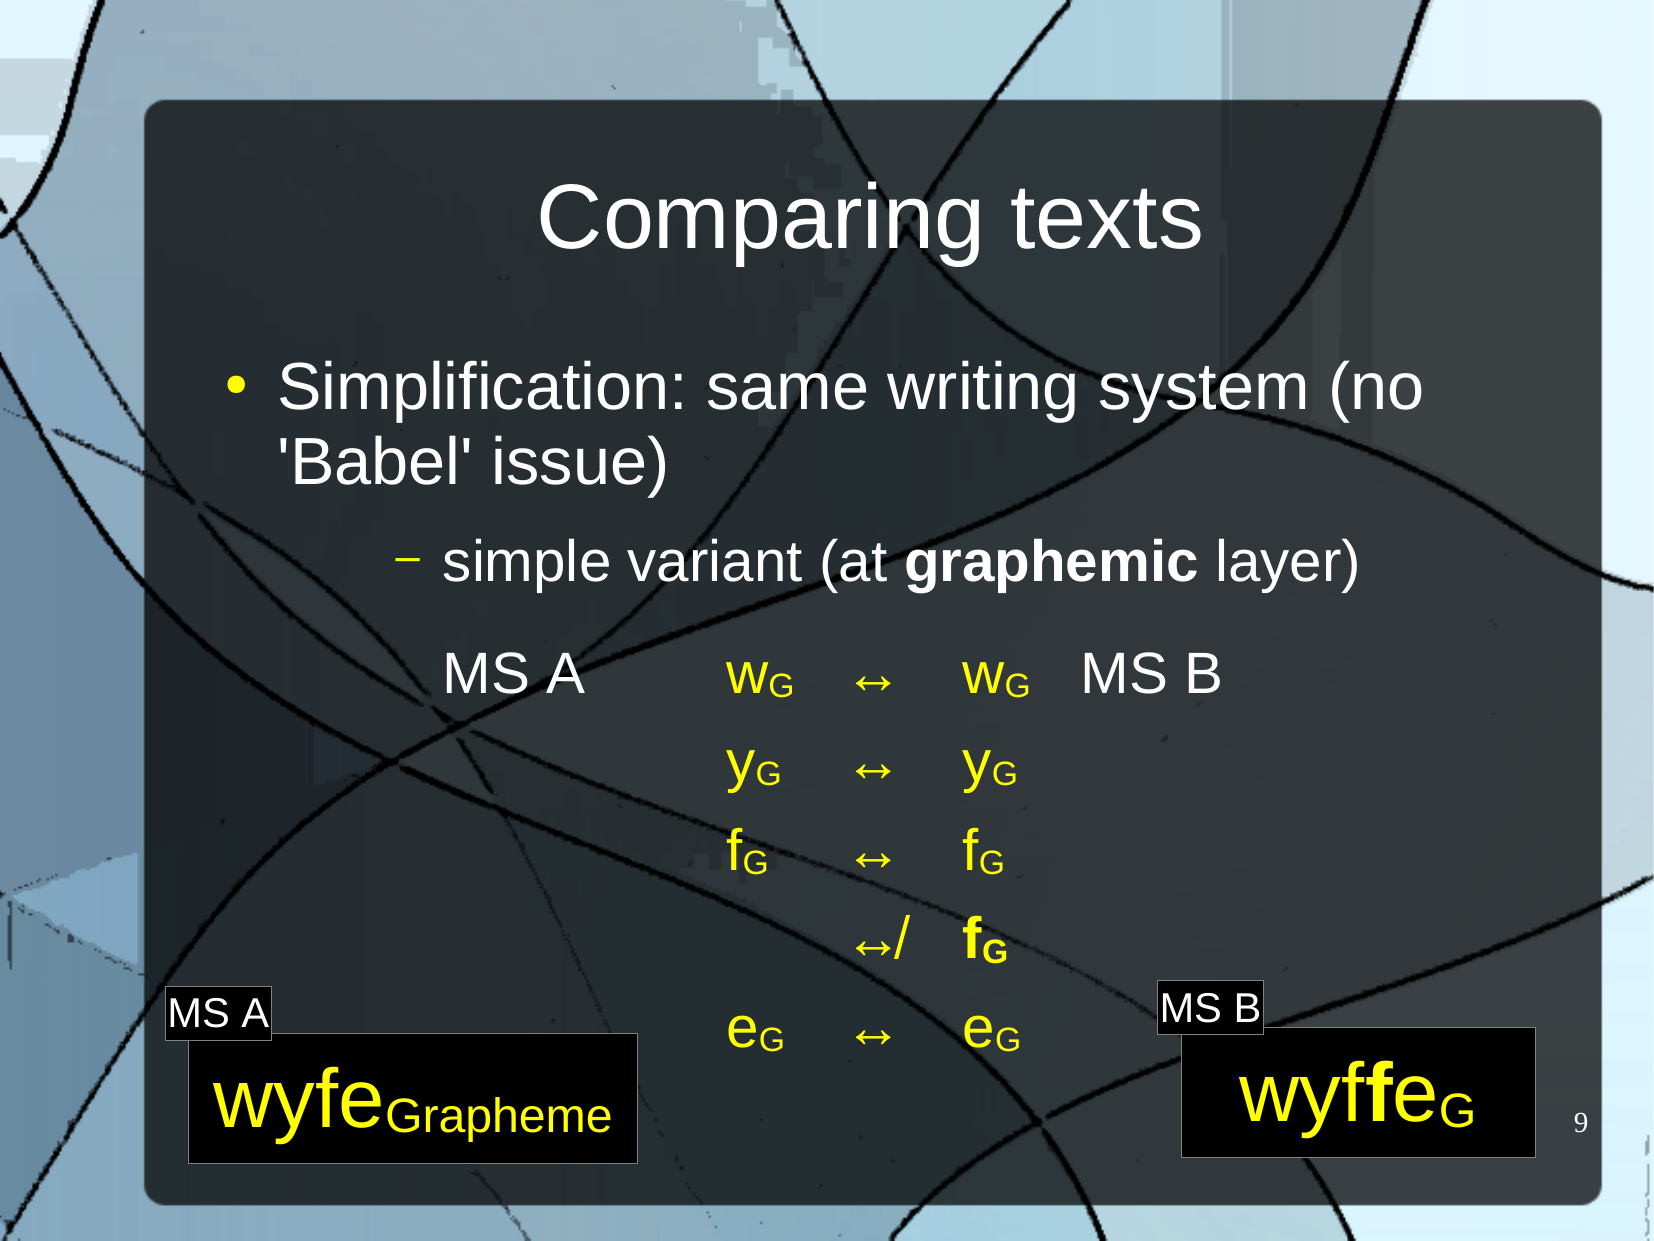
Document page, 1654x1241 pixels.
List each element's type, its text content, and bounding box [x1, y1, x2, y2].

list Simplification: same writing system (no 'Babel' issue) simple variant (at graphemic layer) MS A wG ↔ wG MS B yG ↔ yG fG ↔ fG ↮ fG eG ↔ eG [206, 349, 1571, 1099]
text_box MS A [165, 986, 272, 1041]
title Comparing texts [159, 108, 1583, 325]
text_box wyffeG [1181, 1027, 1536, 1158]
text_box wyfeGrapheme [188, 1033, 638, 1164]
text_box MS B [1157, 980, 1264, 1035]
picture [0, 0, 1654, 1241]
